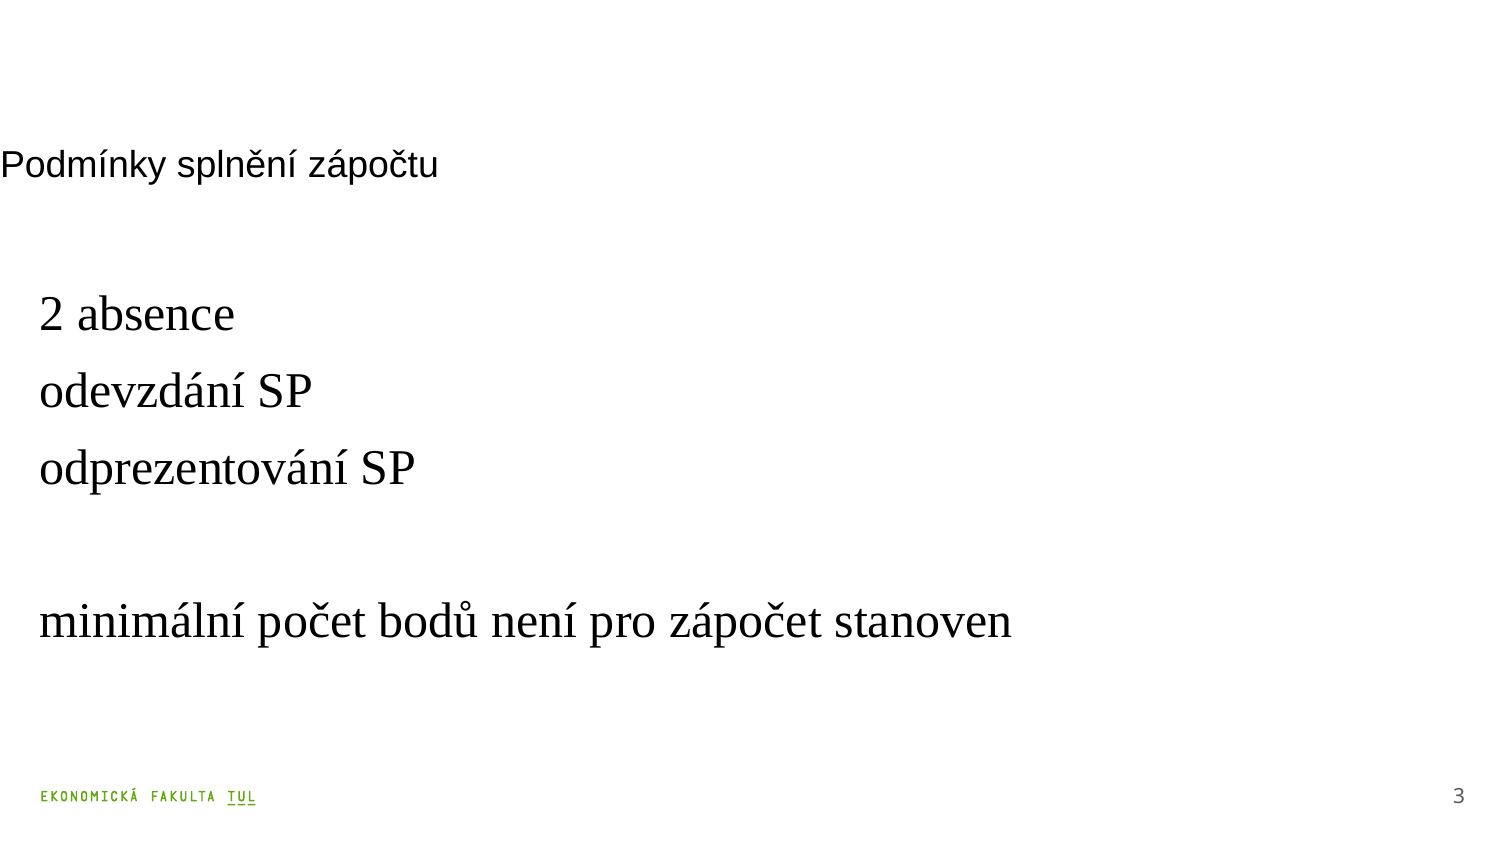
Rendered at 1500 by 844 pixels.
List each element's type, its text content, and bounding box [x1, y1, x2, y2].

title Podmínky splnění zápočtu [0, 118, 1500, 207]
list 2 absence odevzdání SP odprezentování SP minimální počet bodů není pro zápočet stanoven [0, 265, 1500, 727]
